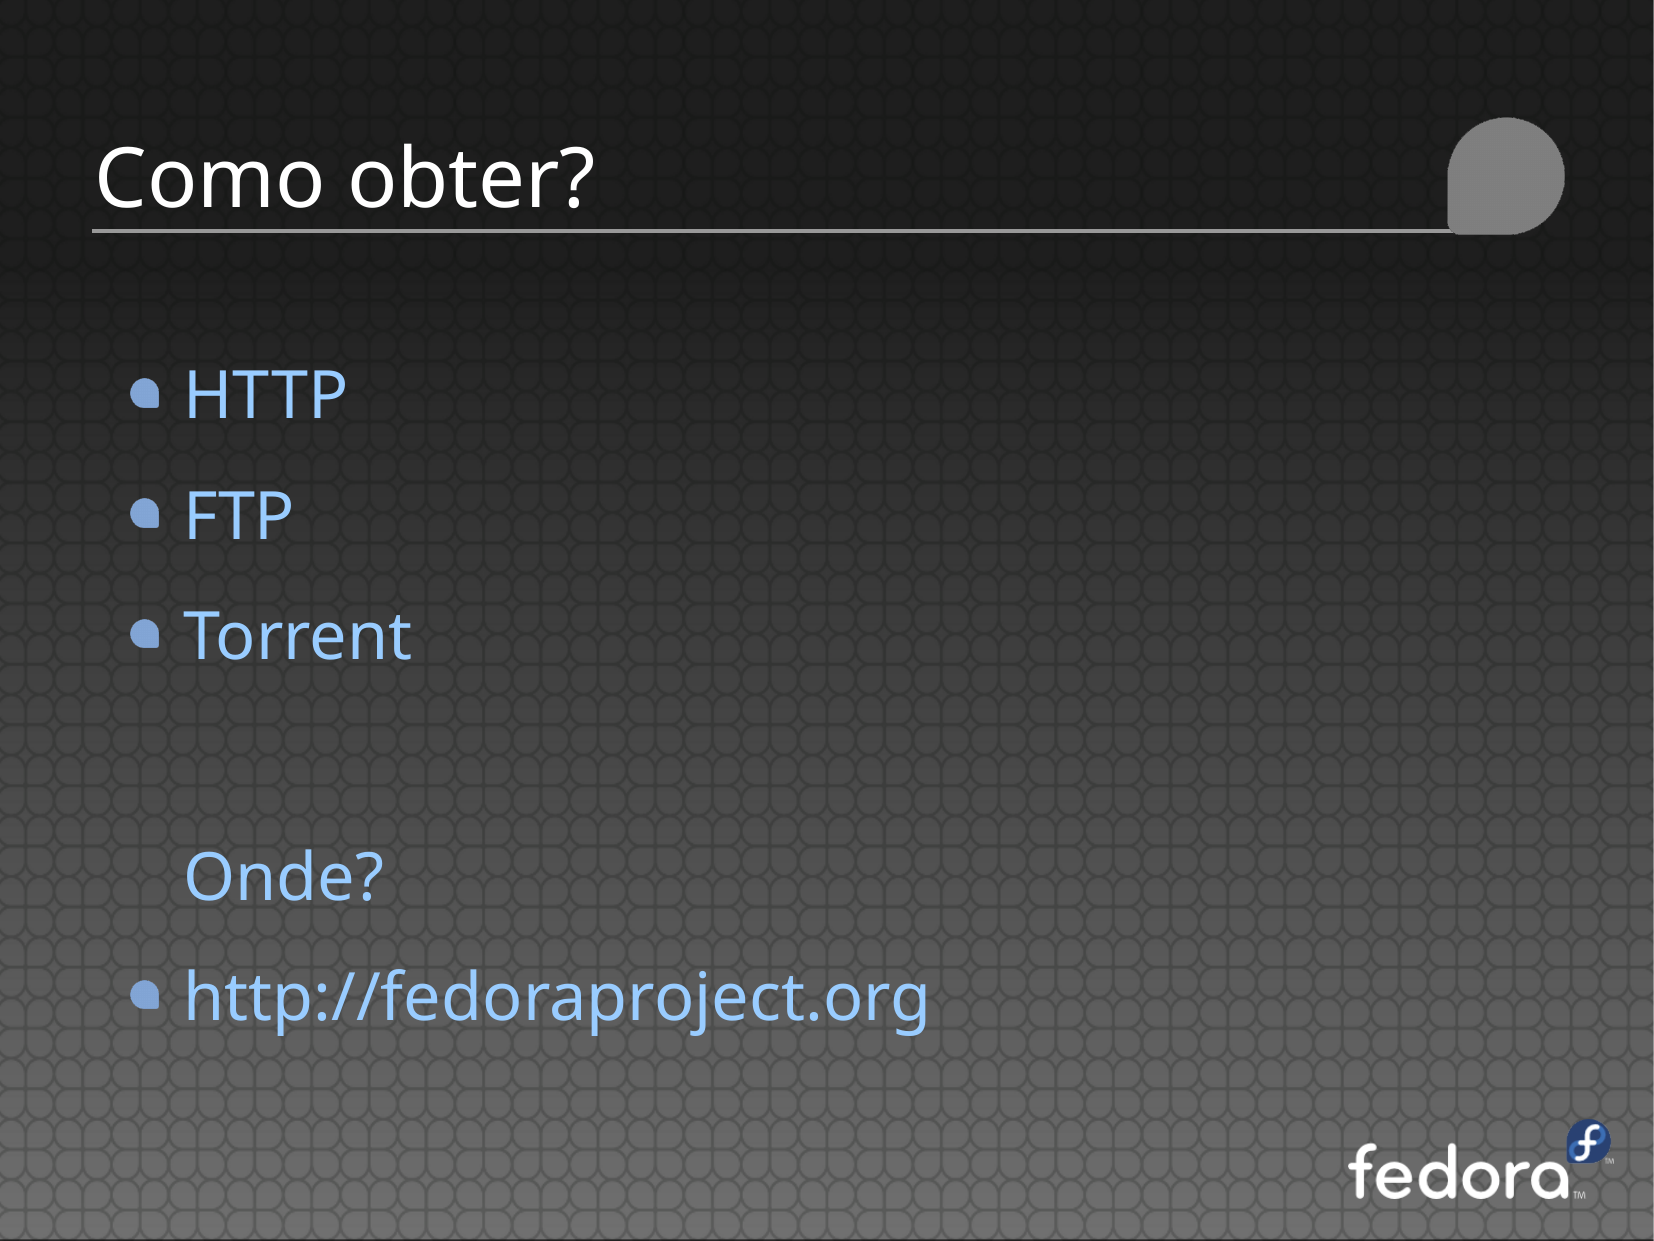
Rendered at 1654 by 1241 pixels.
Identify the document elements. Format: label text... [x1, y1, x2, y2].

picture [0, 0, 1654, 1241]
list HTTP FTP Torrent Onde? http://fedoraproject.org [112, 227, 1501, 1163]
title Como obter? [94, 100, 1426, 251]
